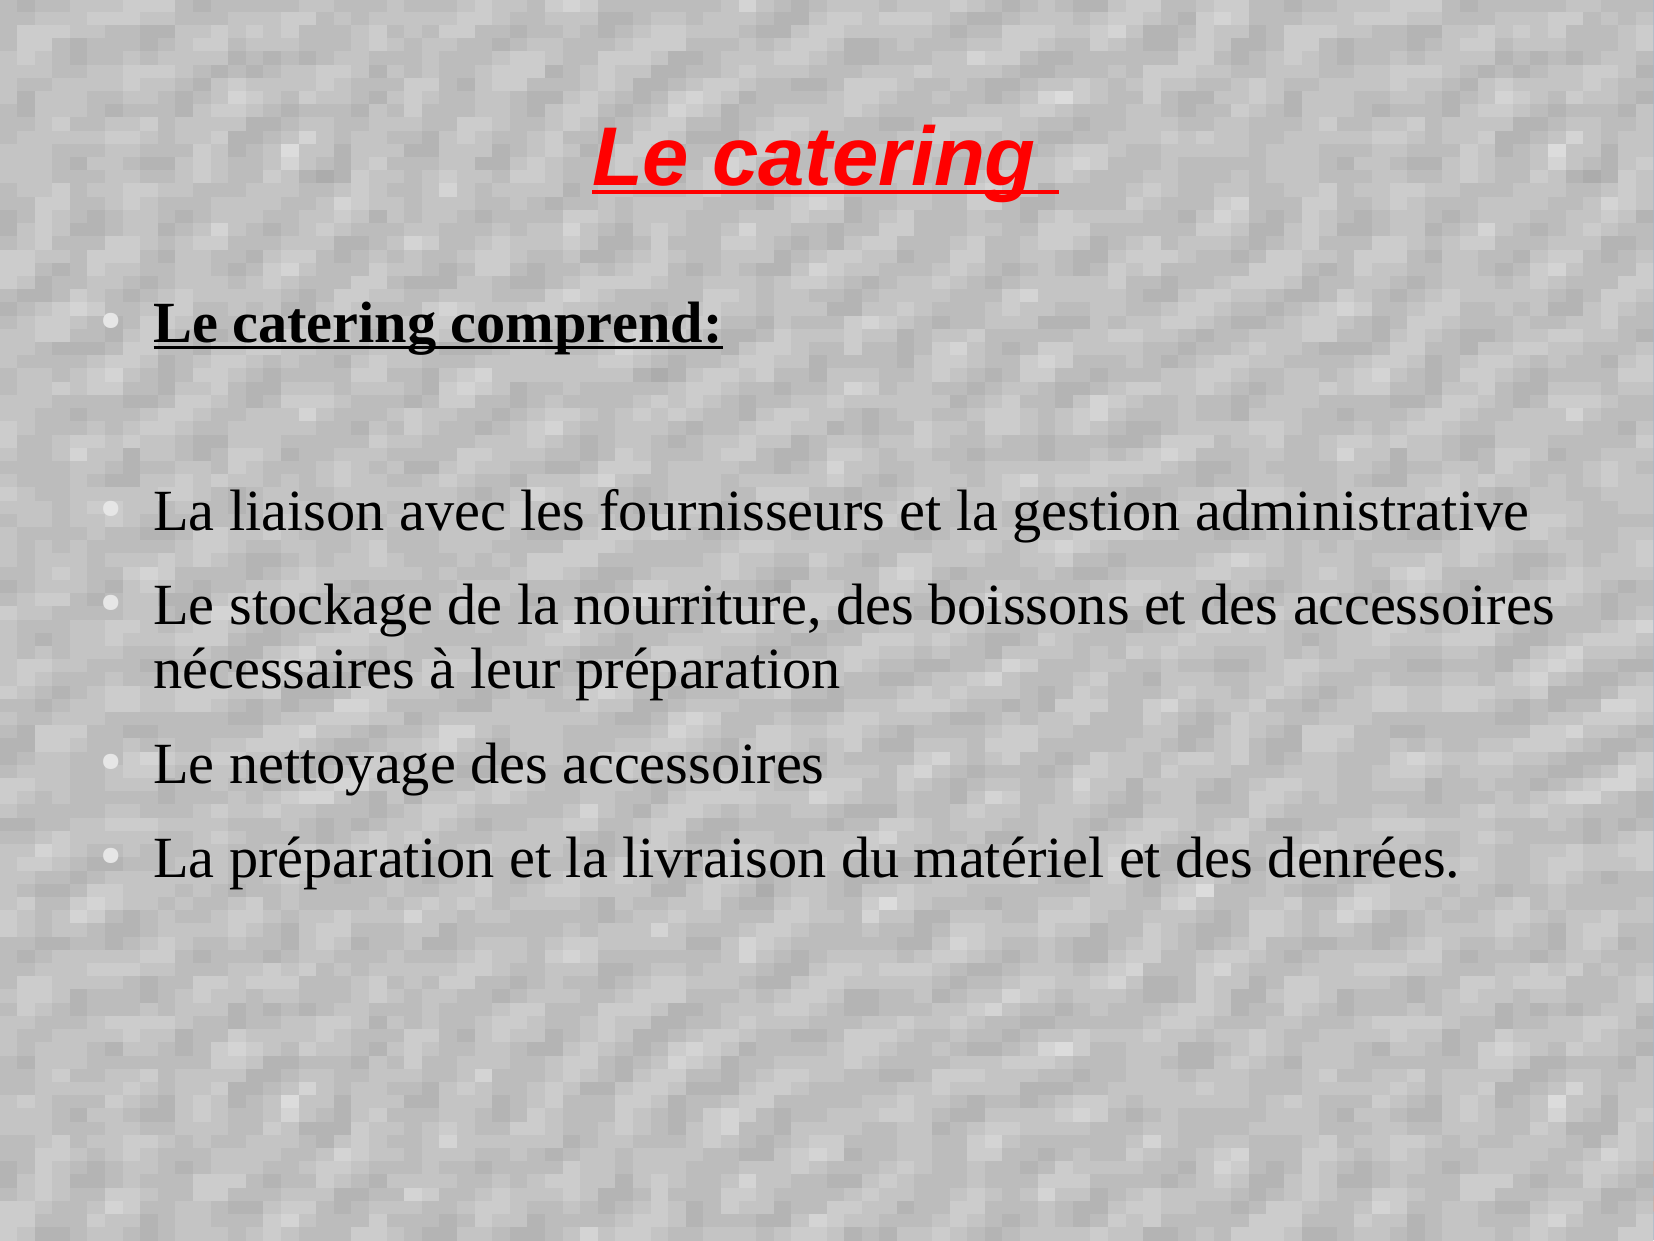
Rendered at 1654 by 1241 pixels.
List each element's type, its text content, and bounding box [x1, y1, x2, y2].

picture [0, 0, 1654, 1241]
title Le catering [141, 52, 1510, 260]
list Le catering comprend: La liaison avec les fournisseurs et la gestion administrative Le stockage de la nourriture, des boissons et des accessoires nécessaires à leur préparation Le nettoyage des accessoires La préparation et la livraison du matériel et des denrées. [82, 290, 1571, 1010]
